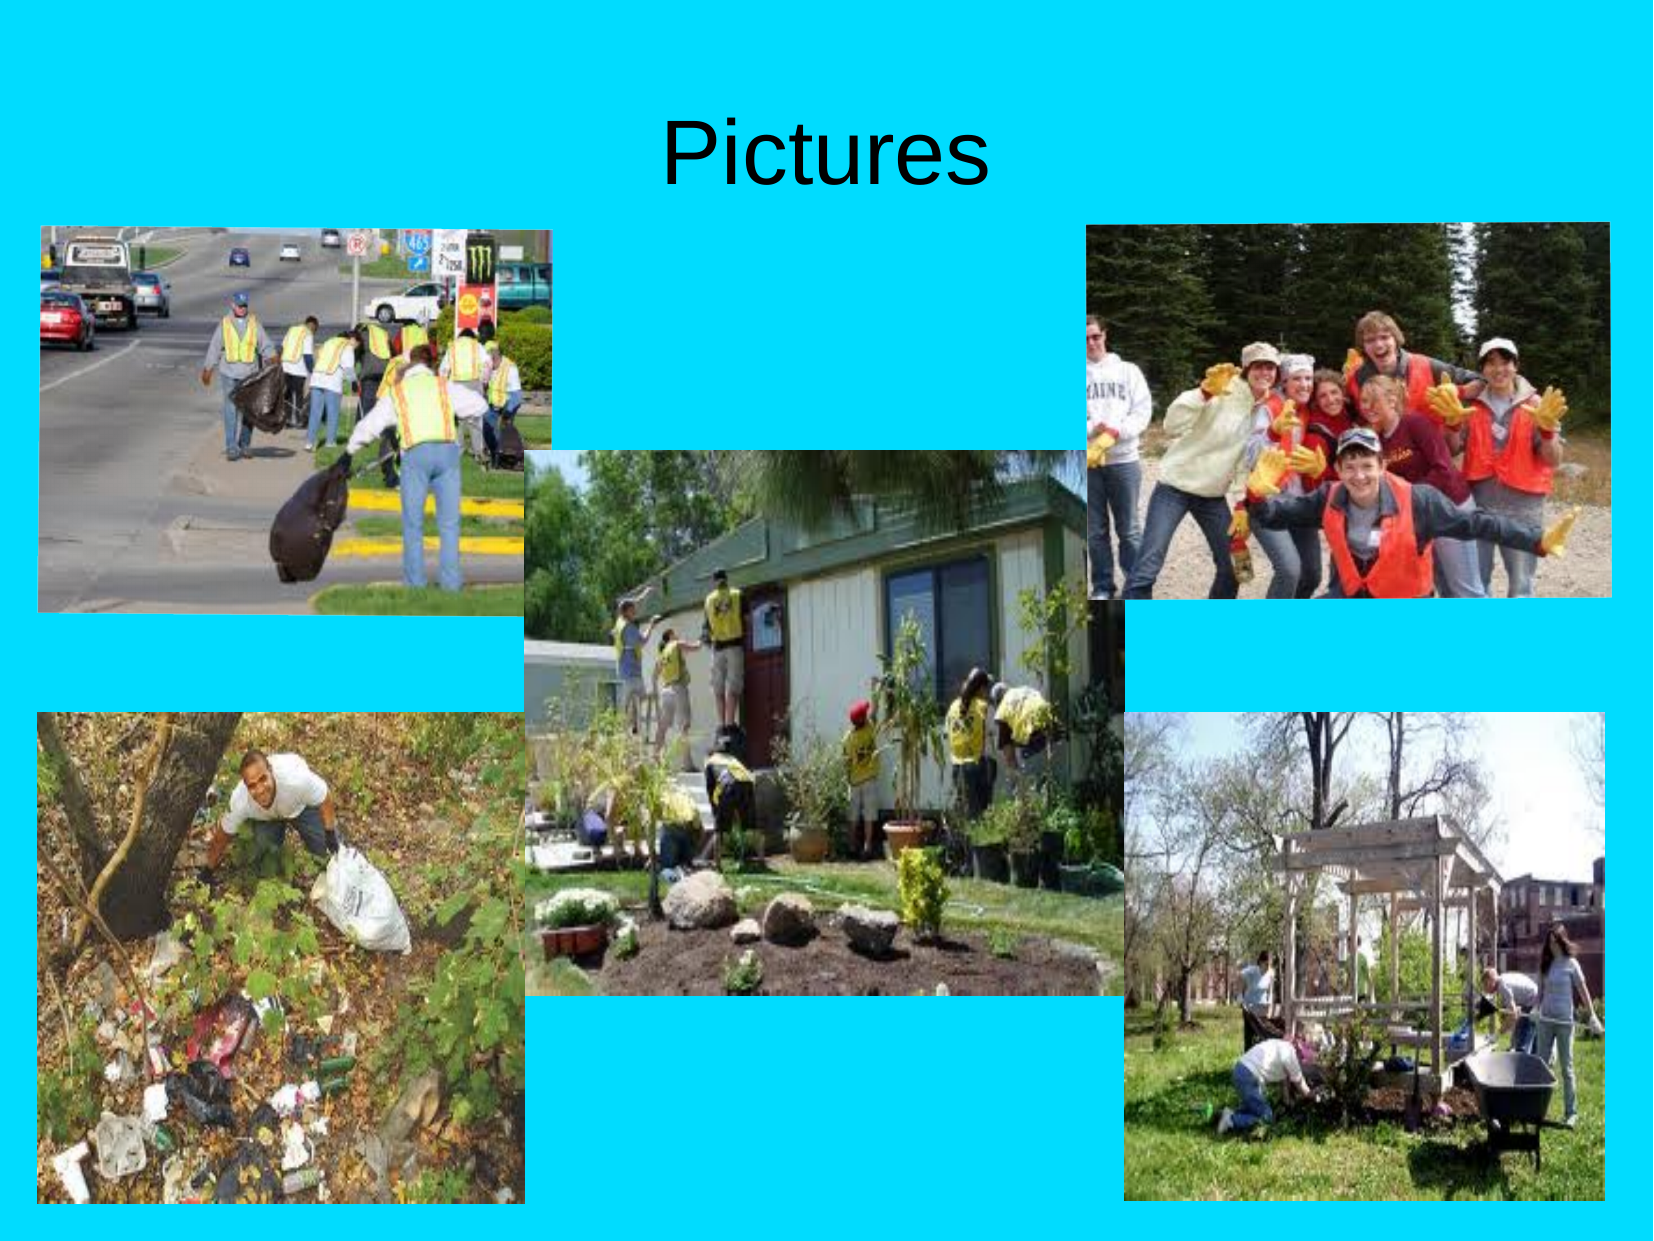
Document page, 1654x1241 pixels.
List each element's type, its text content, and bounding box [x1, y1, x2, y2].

picture [37, 222, 1612, 1204]
title Pictures [82, 49, 1571, 257]
